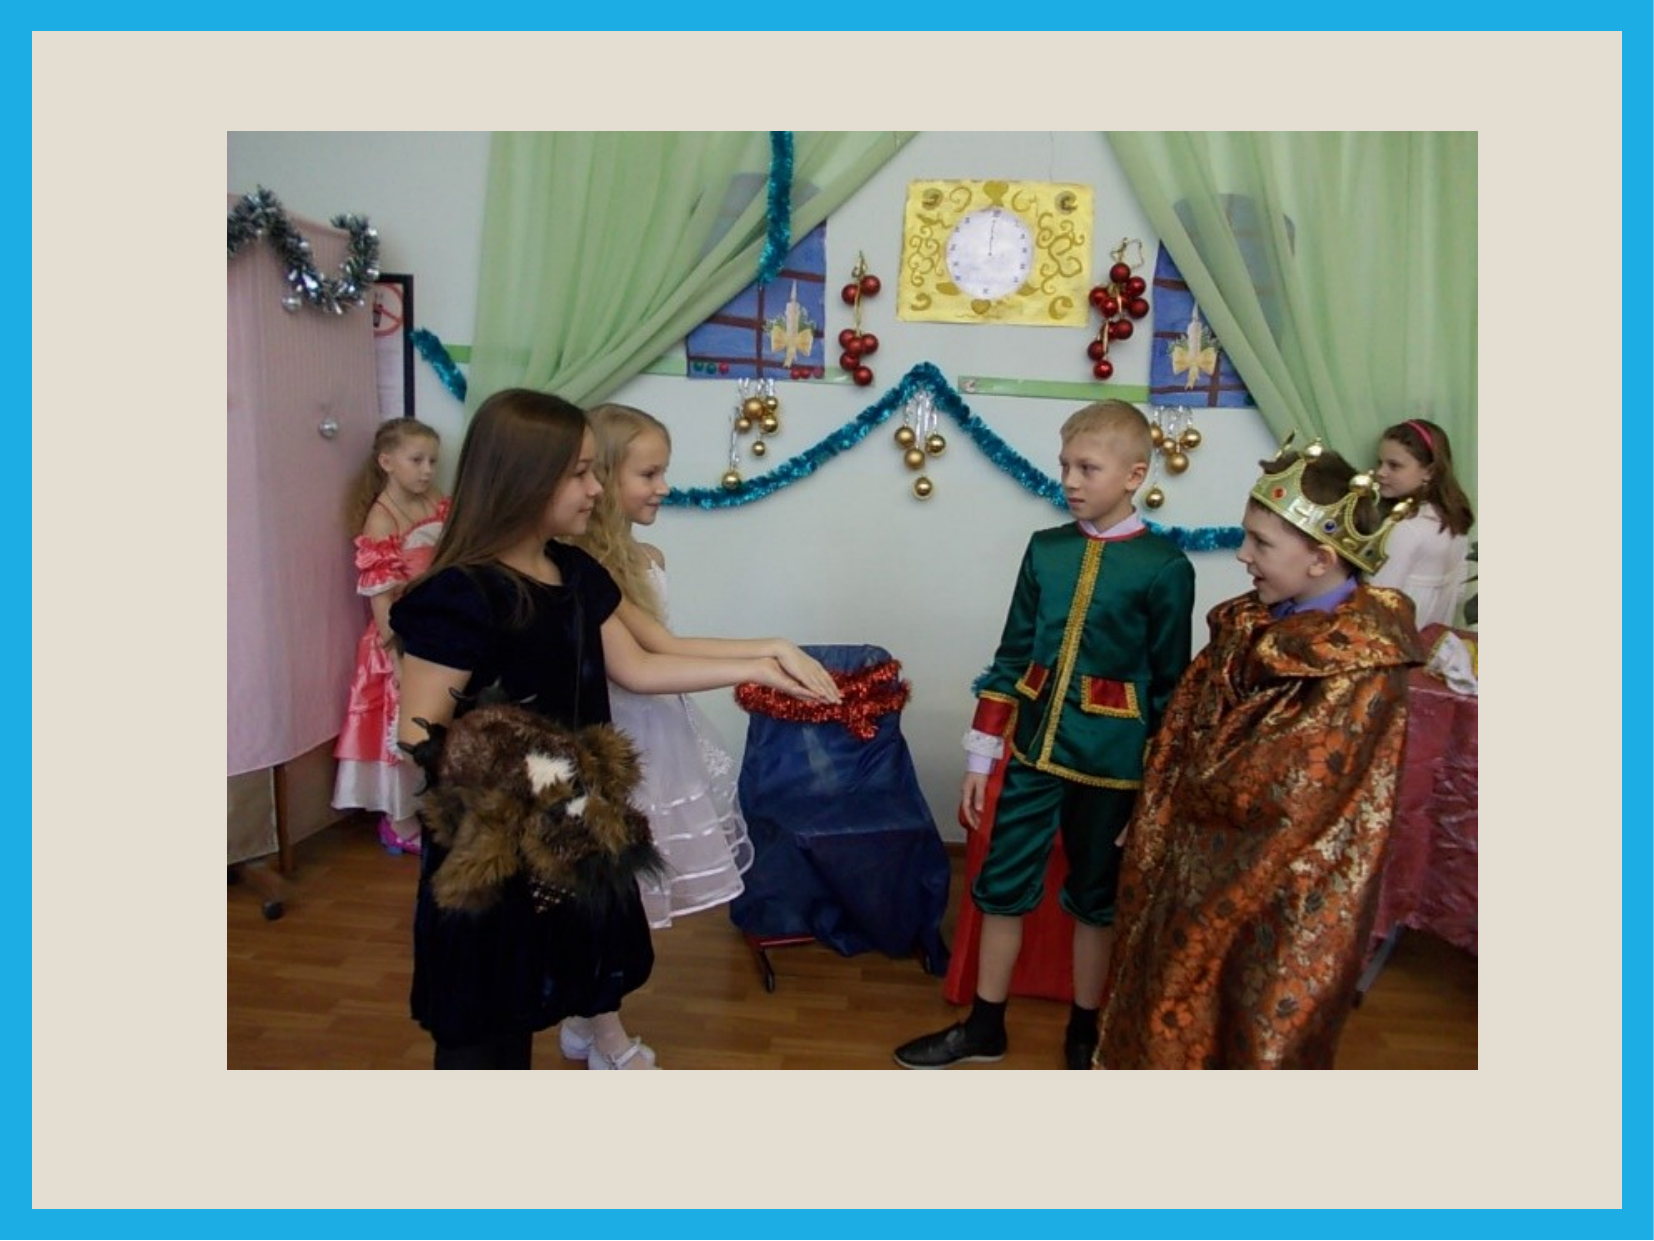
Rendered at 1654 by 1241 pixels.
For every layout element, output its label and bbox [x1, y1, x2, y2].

picture [227, 131, 1478, 1070]
